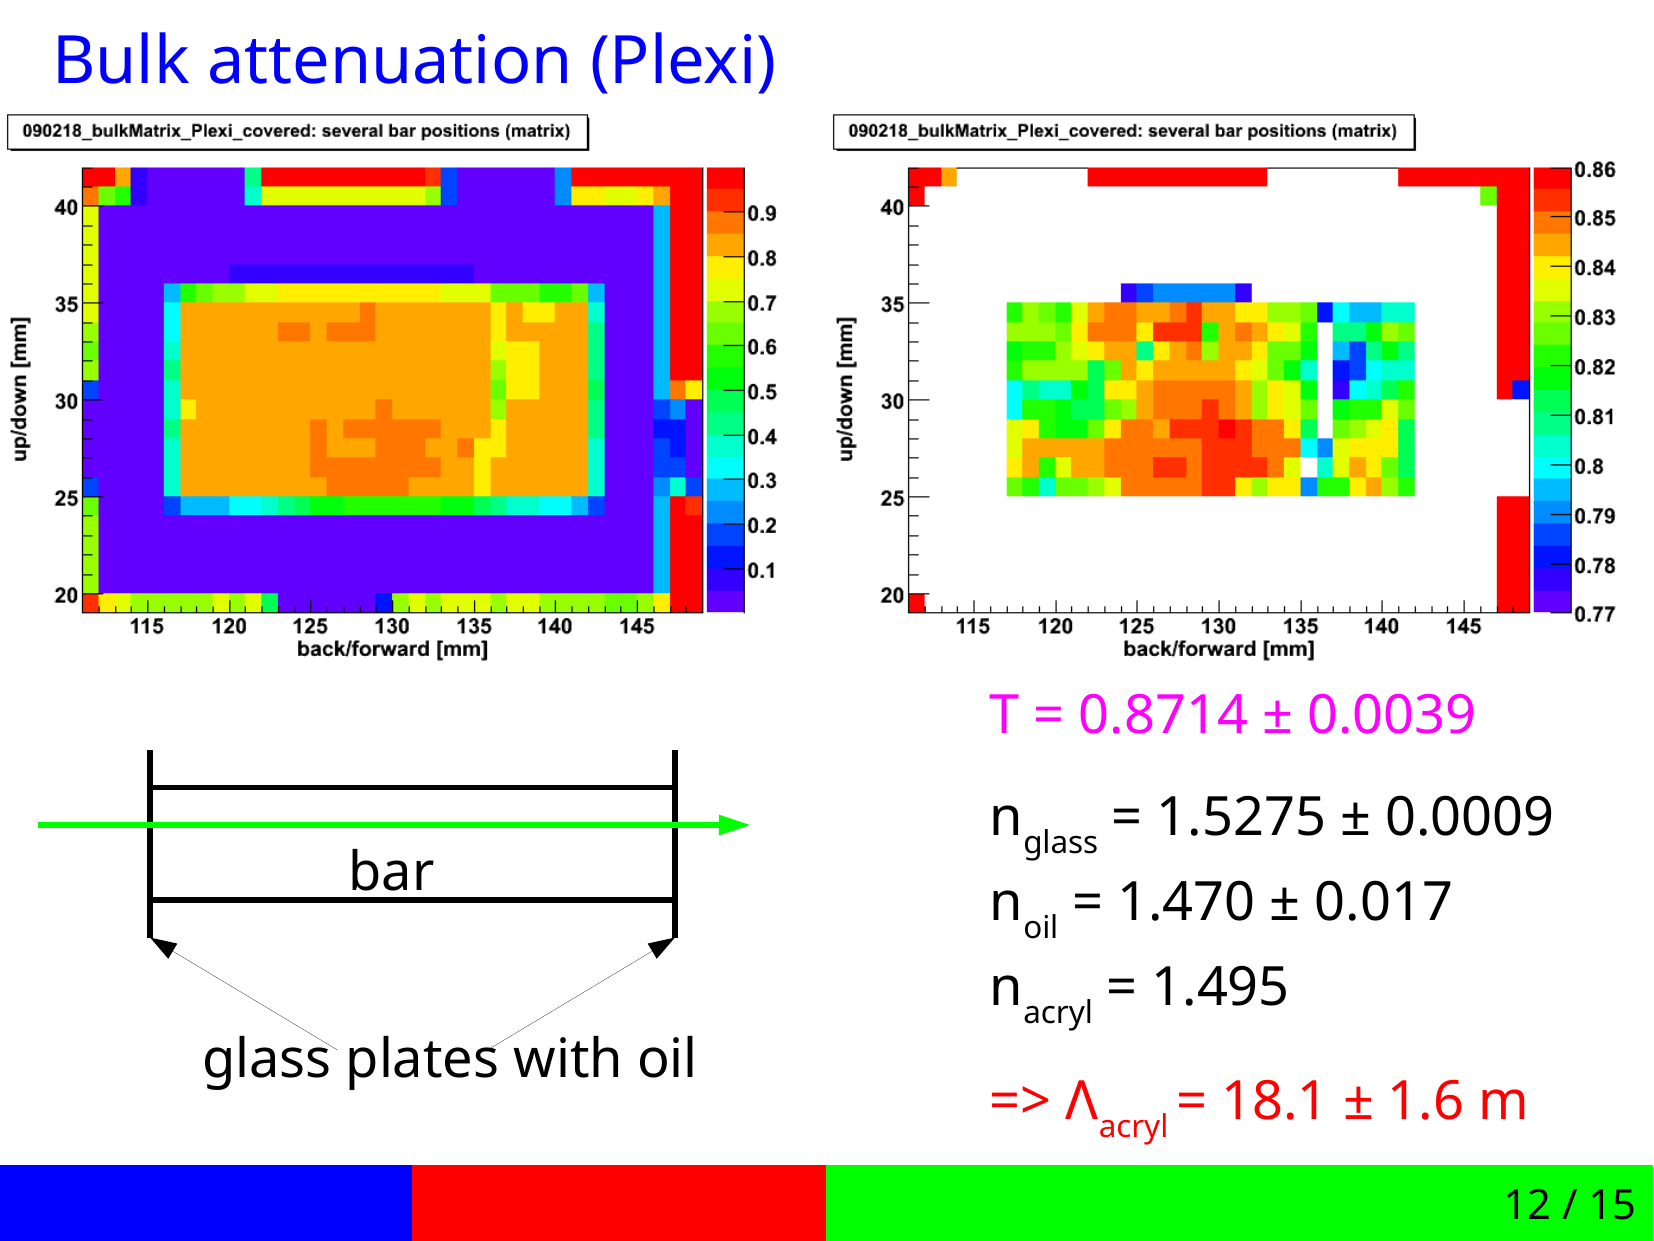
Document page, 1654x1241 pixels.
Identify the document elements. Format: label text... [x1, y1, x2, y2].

text_box bar [334, 825, 451, 916]
text_box [0, 1163, 1653, 1241]
text_box glass plates with oil [187, 1012, 712, 1103]
text_box T = 0.8714 ± 0.0039 nglass = 1.5275 ± 0.0009 noil = 1.470 ± 0.017 nacryl = 1.495 => Λacryl = 18.1 ± 1.6 m [975, 667, 1572, 1163]
picture [0, 112, 1653, 669]
text_box Bulk attenuation (Plexi) [37, 4, 901, 112]
text_box 12 / 15 [1488, 1167, 1653, 1241]
